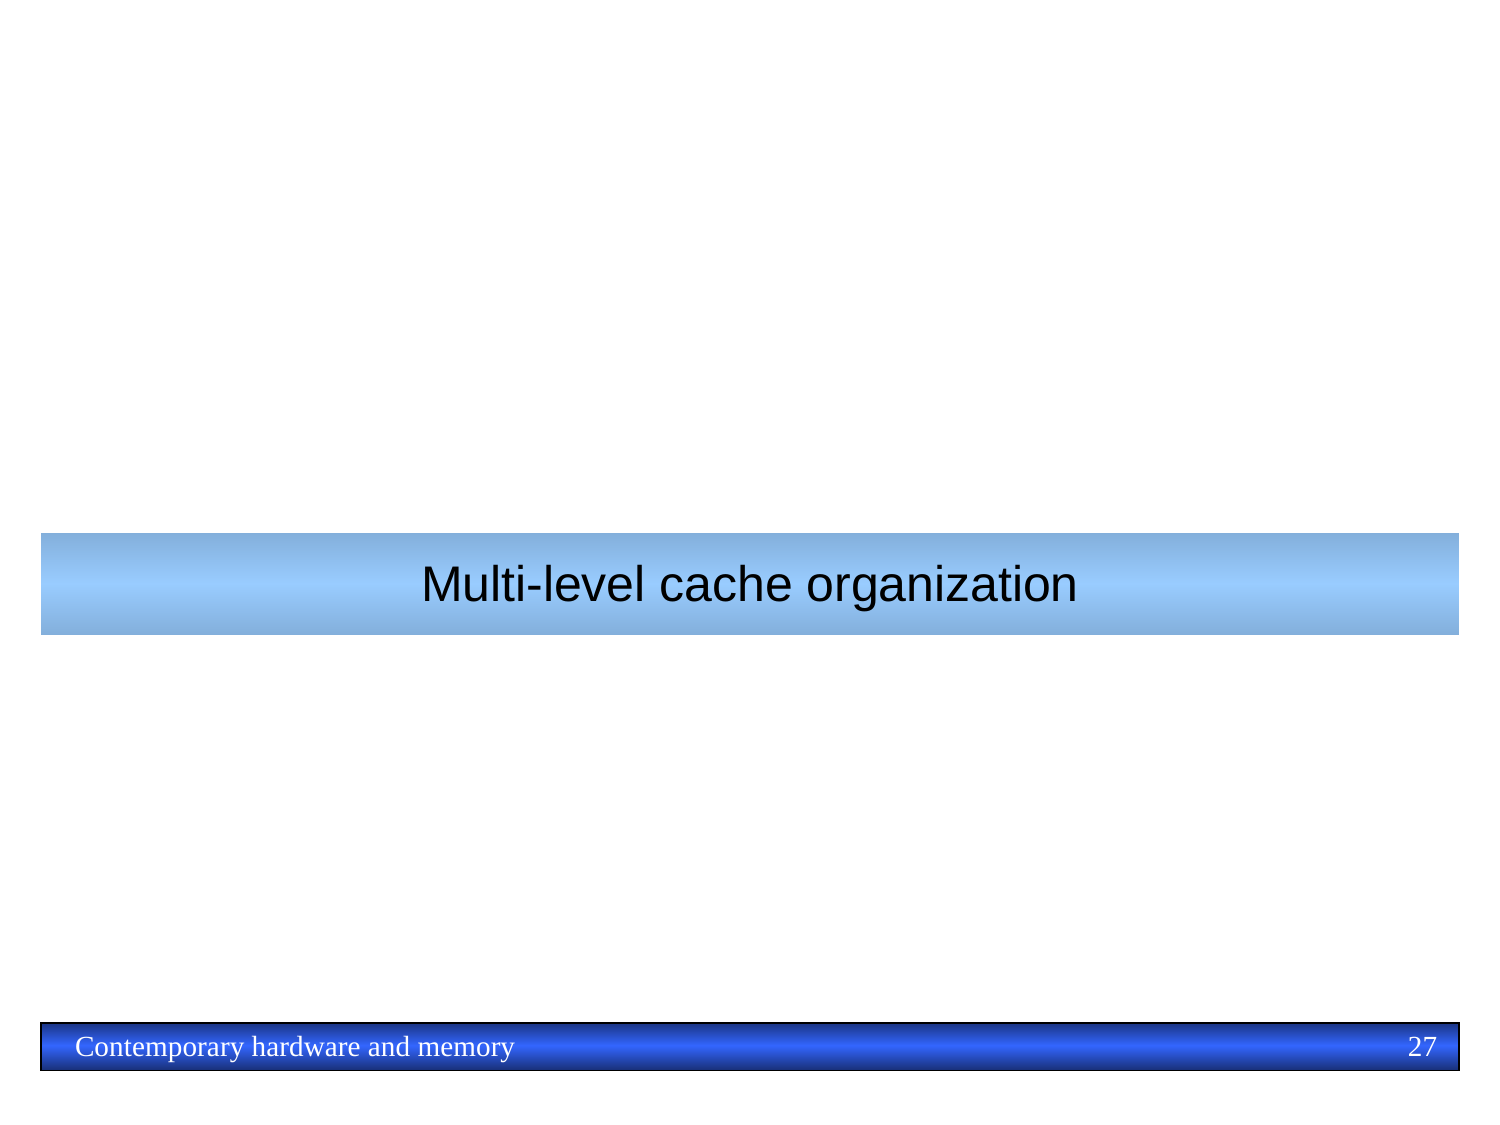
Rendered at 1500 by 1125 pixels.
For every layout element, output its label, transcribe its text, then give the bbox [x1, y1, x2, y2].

title Multi-level cache organization [41, 533, 1459, 635]
